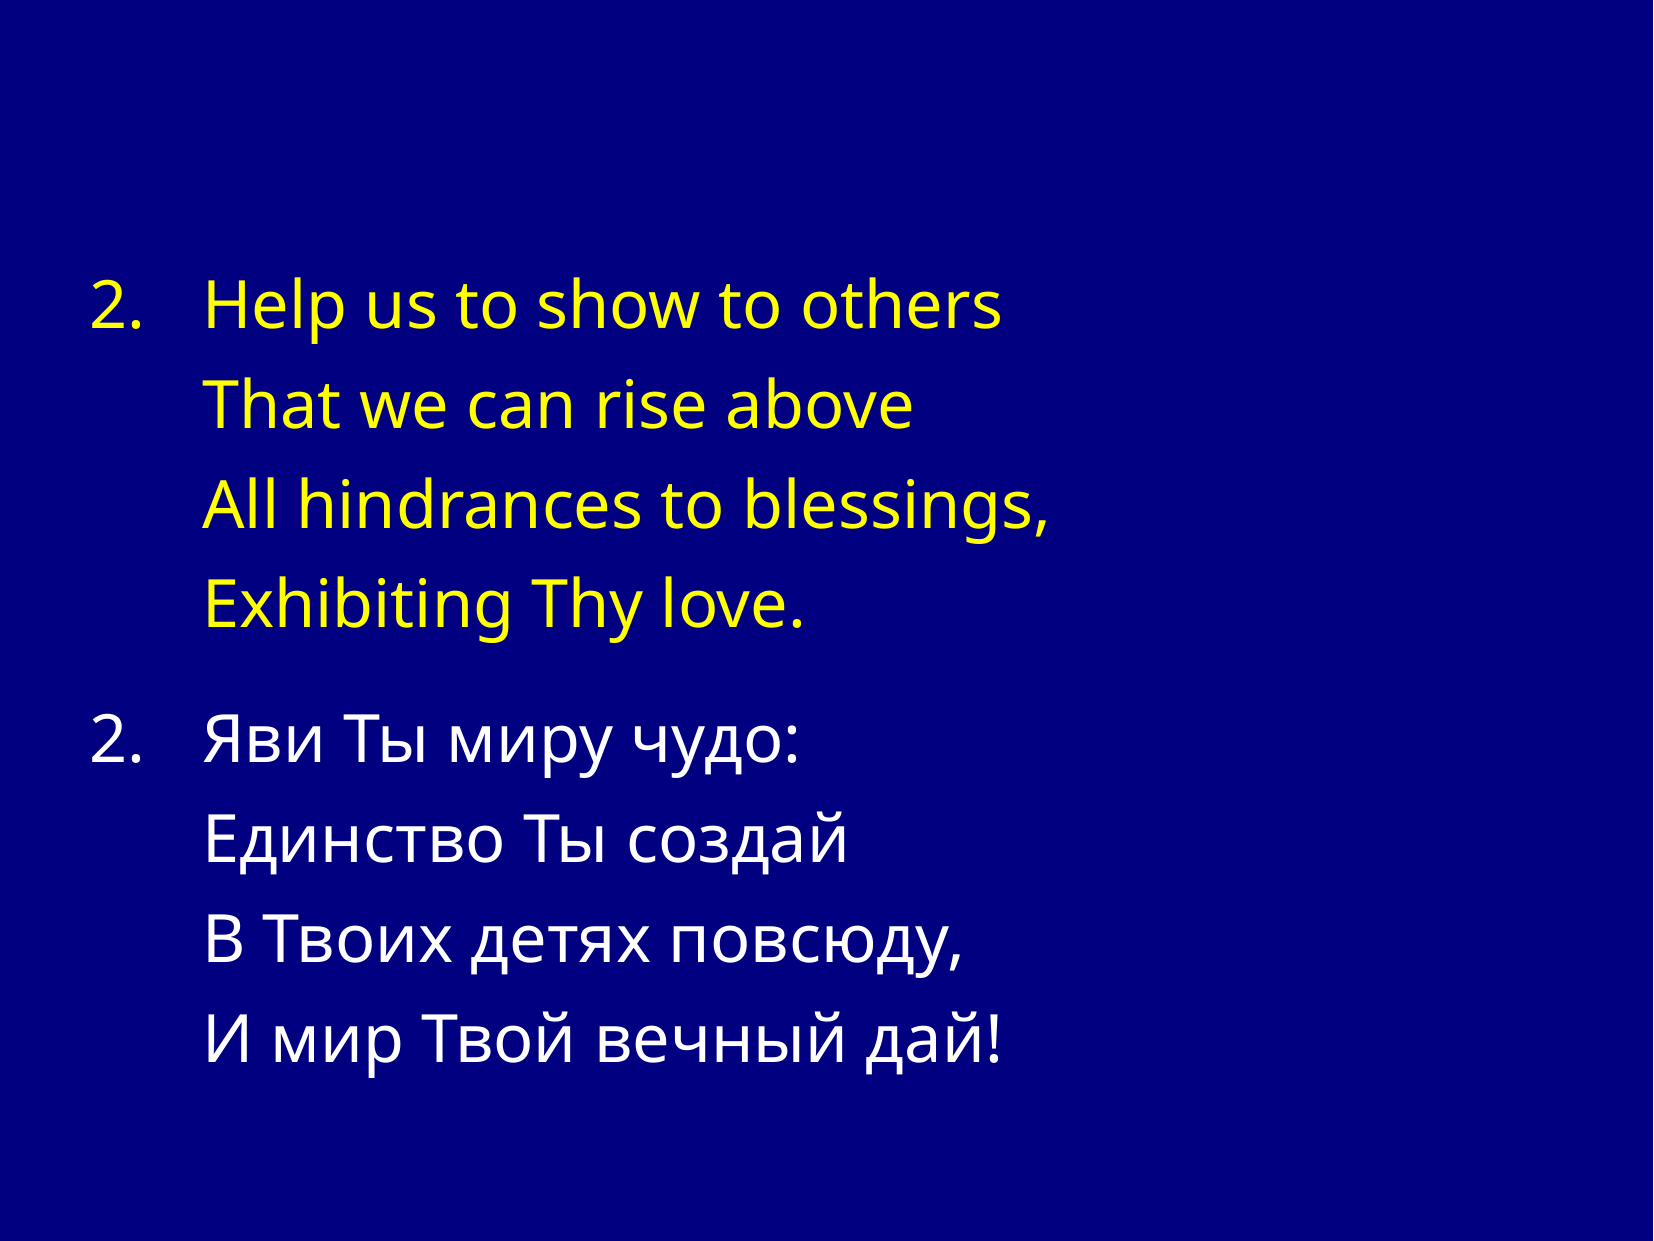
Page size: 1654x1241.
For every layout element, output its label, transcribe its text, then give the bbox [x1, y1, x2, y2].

text_box 2. Яви Ты миру чудо: Единство Ты создай В Твоих детях повсюду, И мир Твой вечный дай! [75, 675, 1576, 1163]
text_box 2. Help us to show to others That we can rise above All hindrances to blessings, Exhibiting Thy love. [75, 150, 1576, 638]
